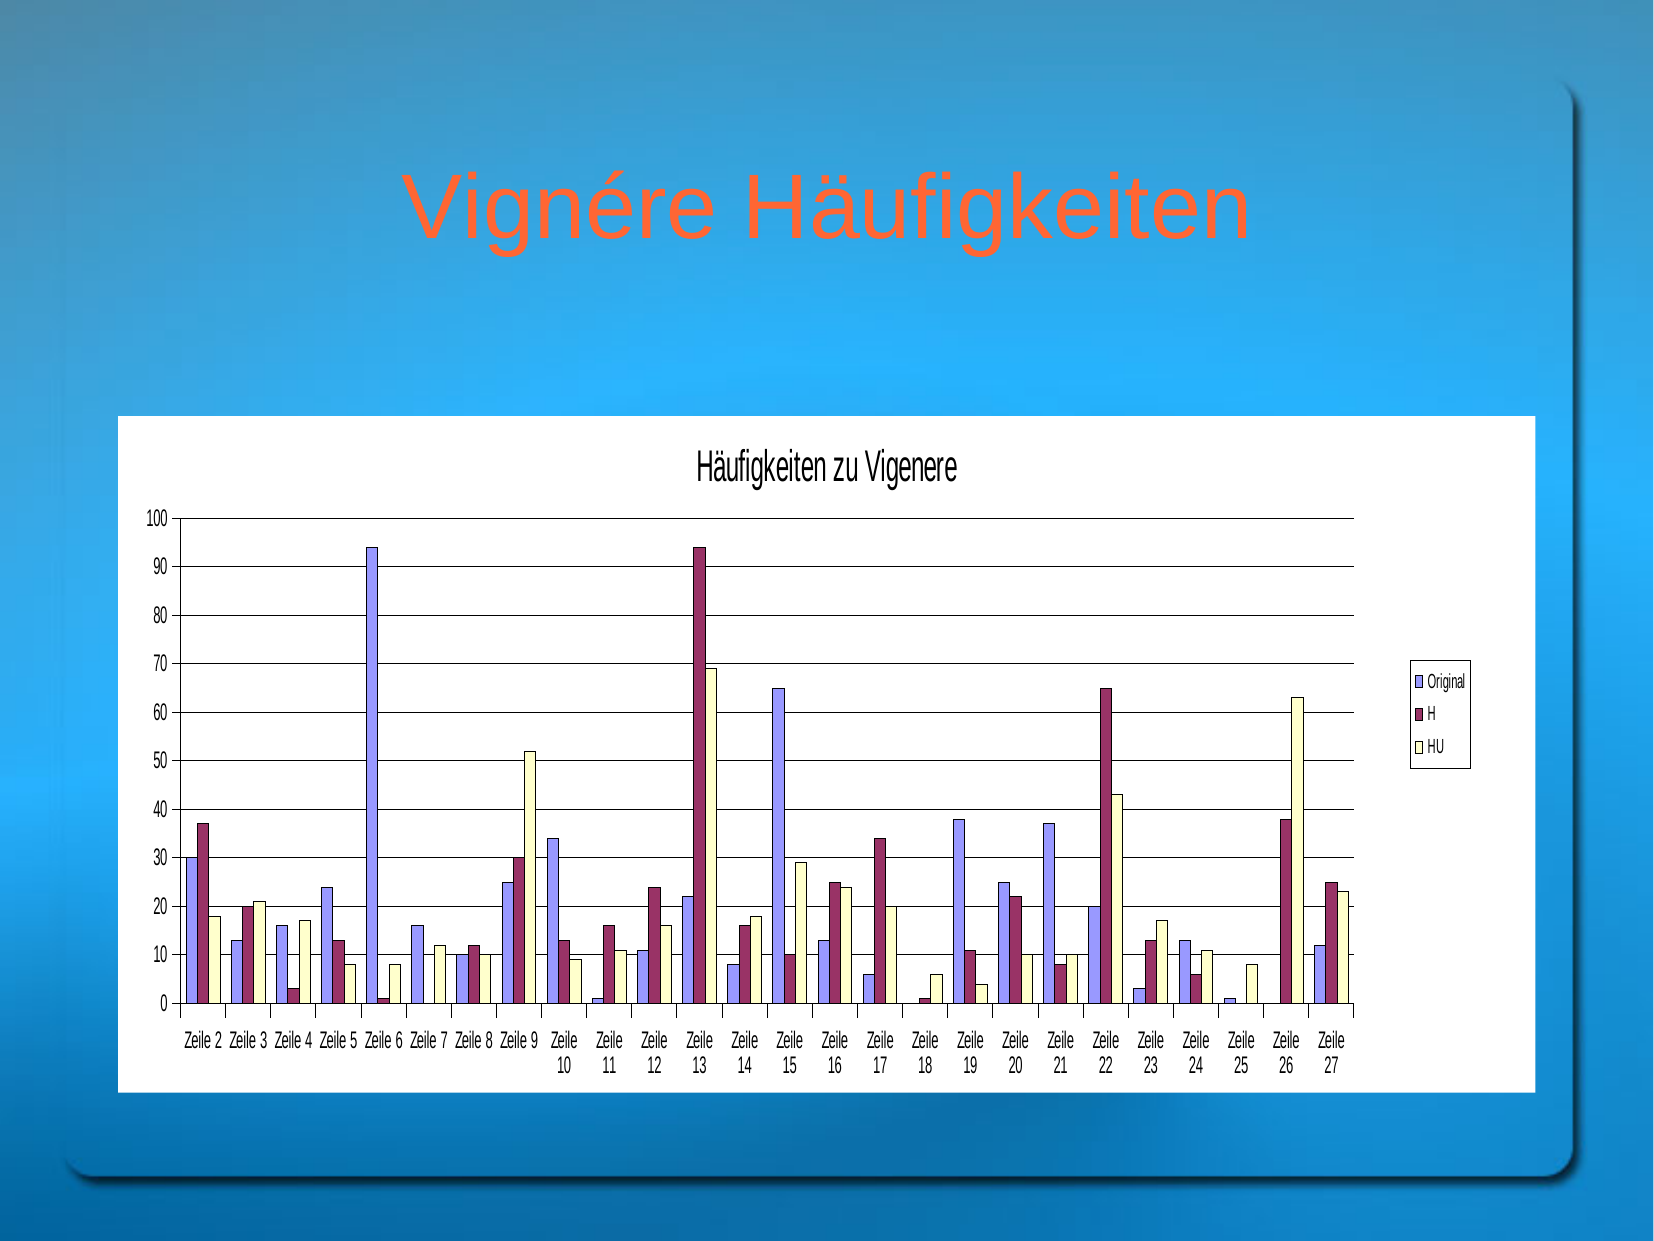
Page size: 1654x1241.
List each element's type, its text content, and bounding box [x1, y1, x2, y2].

picture [0, 0, 1654, 1241]
title Vignére Häufigkeiten [121, 102, 1534, 311]
chart [118, 416, 1536, 1093]
